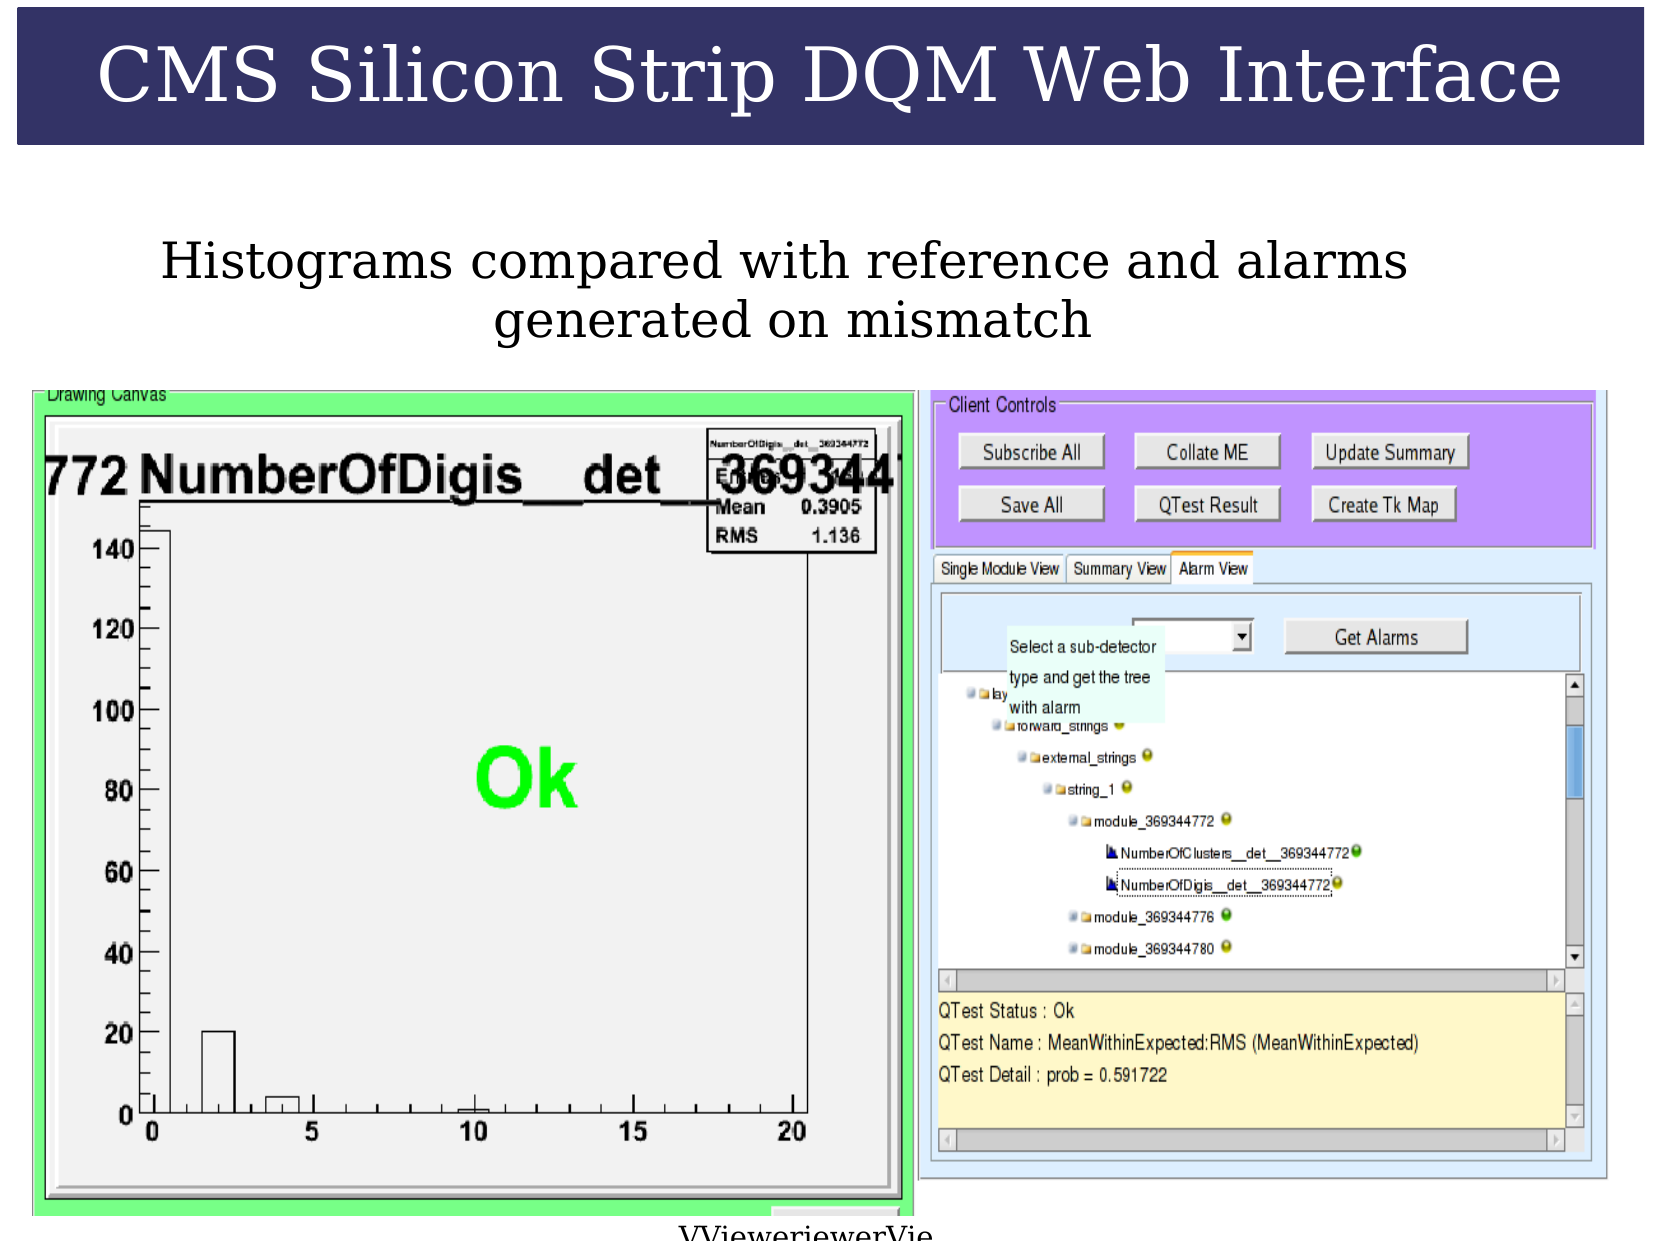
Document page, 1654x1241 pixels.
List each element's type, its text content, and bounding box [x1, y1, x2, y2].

title CMS Silicon Strip DQM Web Interface [17, 7, 1645, 145]
picture [32, 390, 1619, 1216]
text_box Histograms compared with reference and alarms generated on mismatch [145, 225, 1442, 362]
